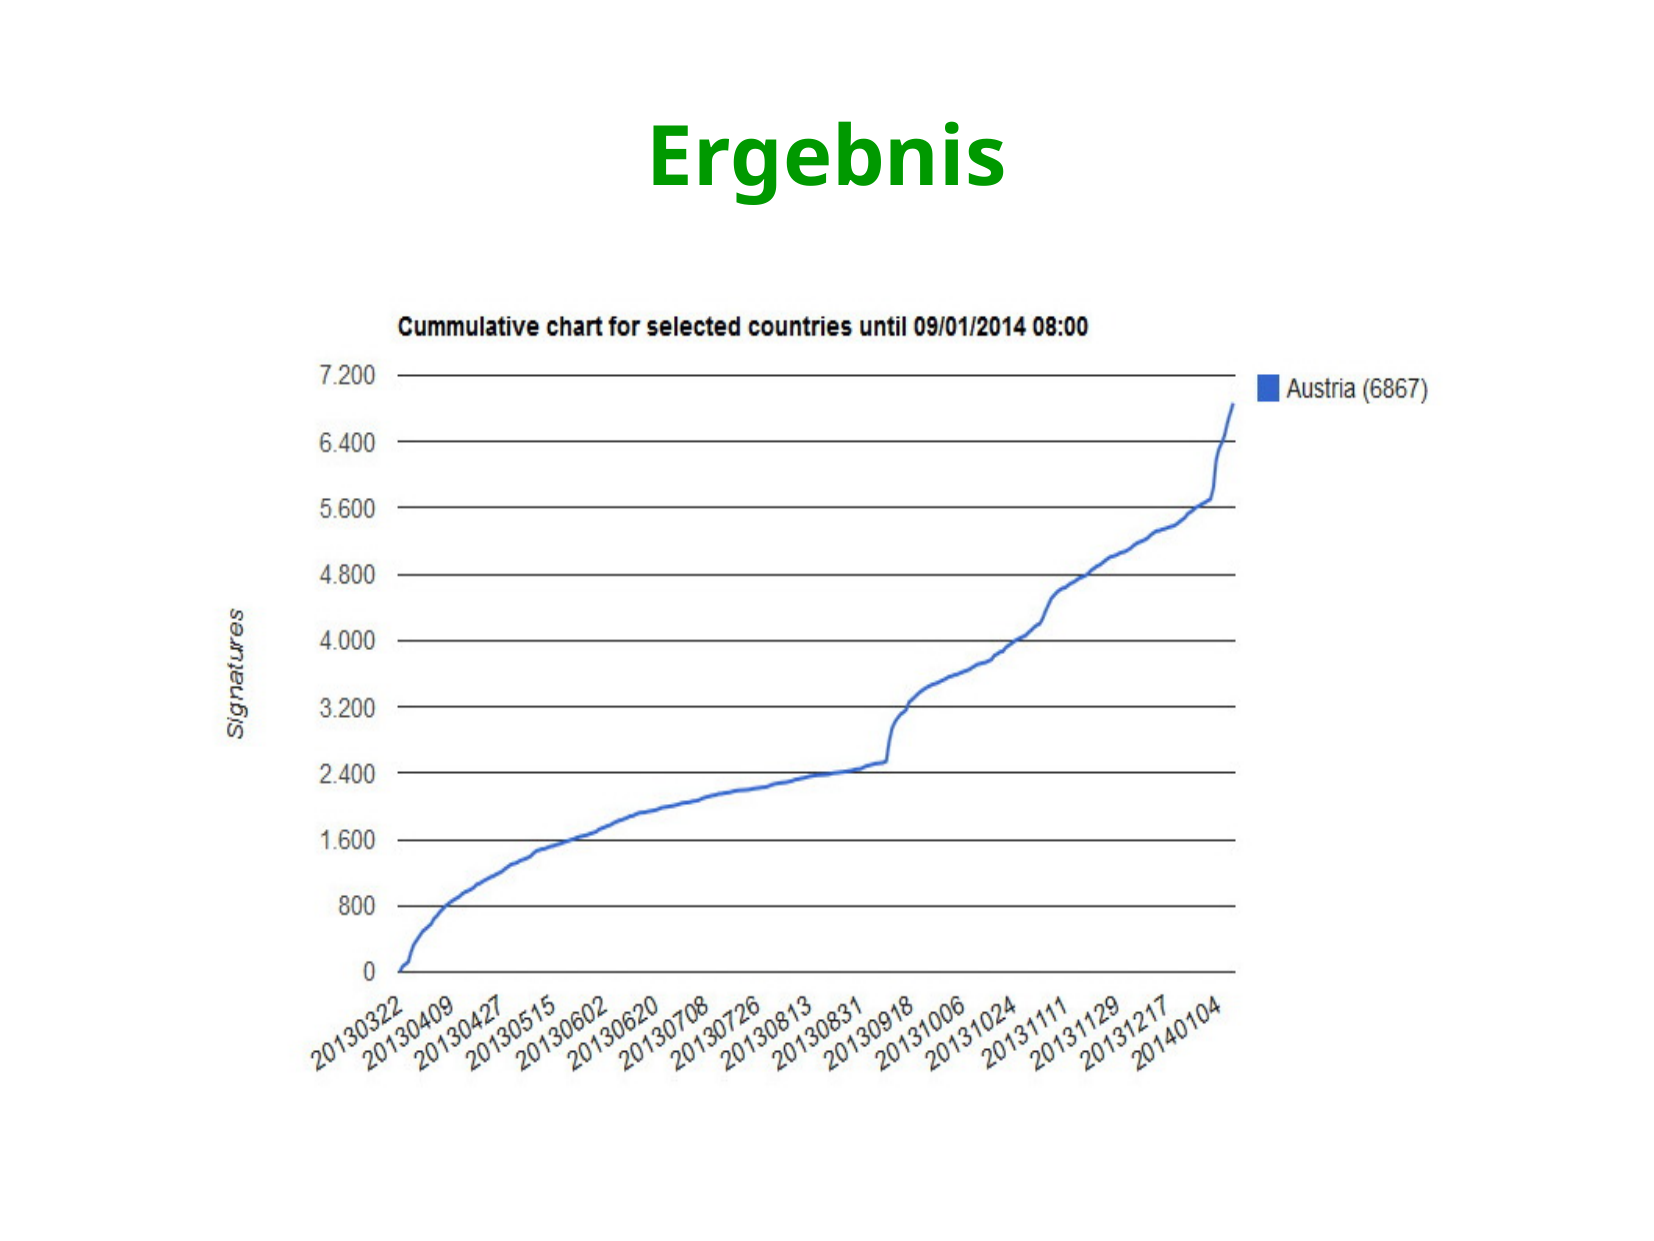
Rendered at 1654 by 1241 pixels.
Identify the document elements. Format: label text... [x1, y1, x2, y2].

title Ergebnis [82, 49, 1571, 257]
picture [190, 282, 1464, 1111]
